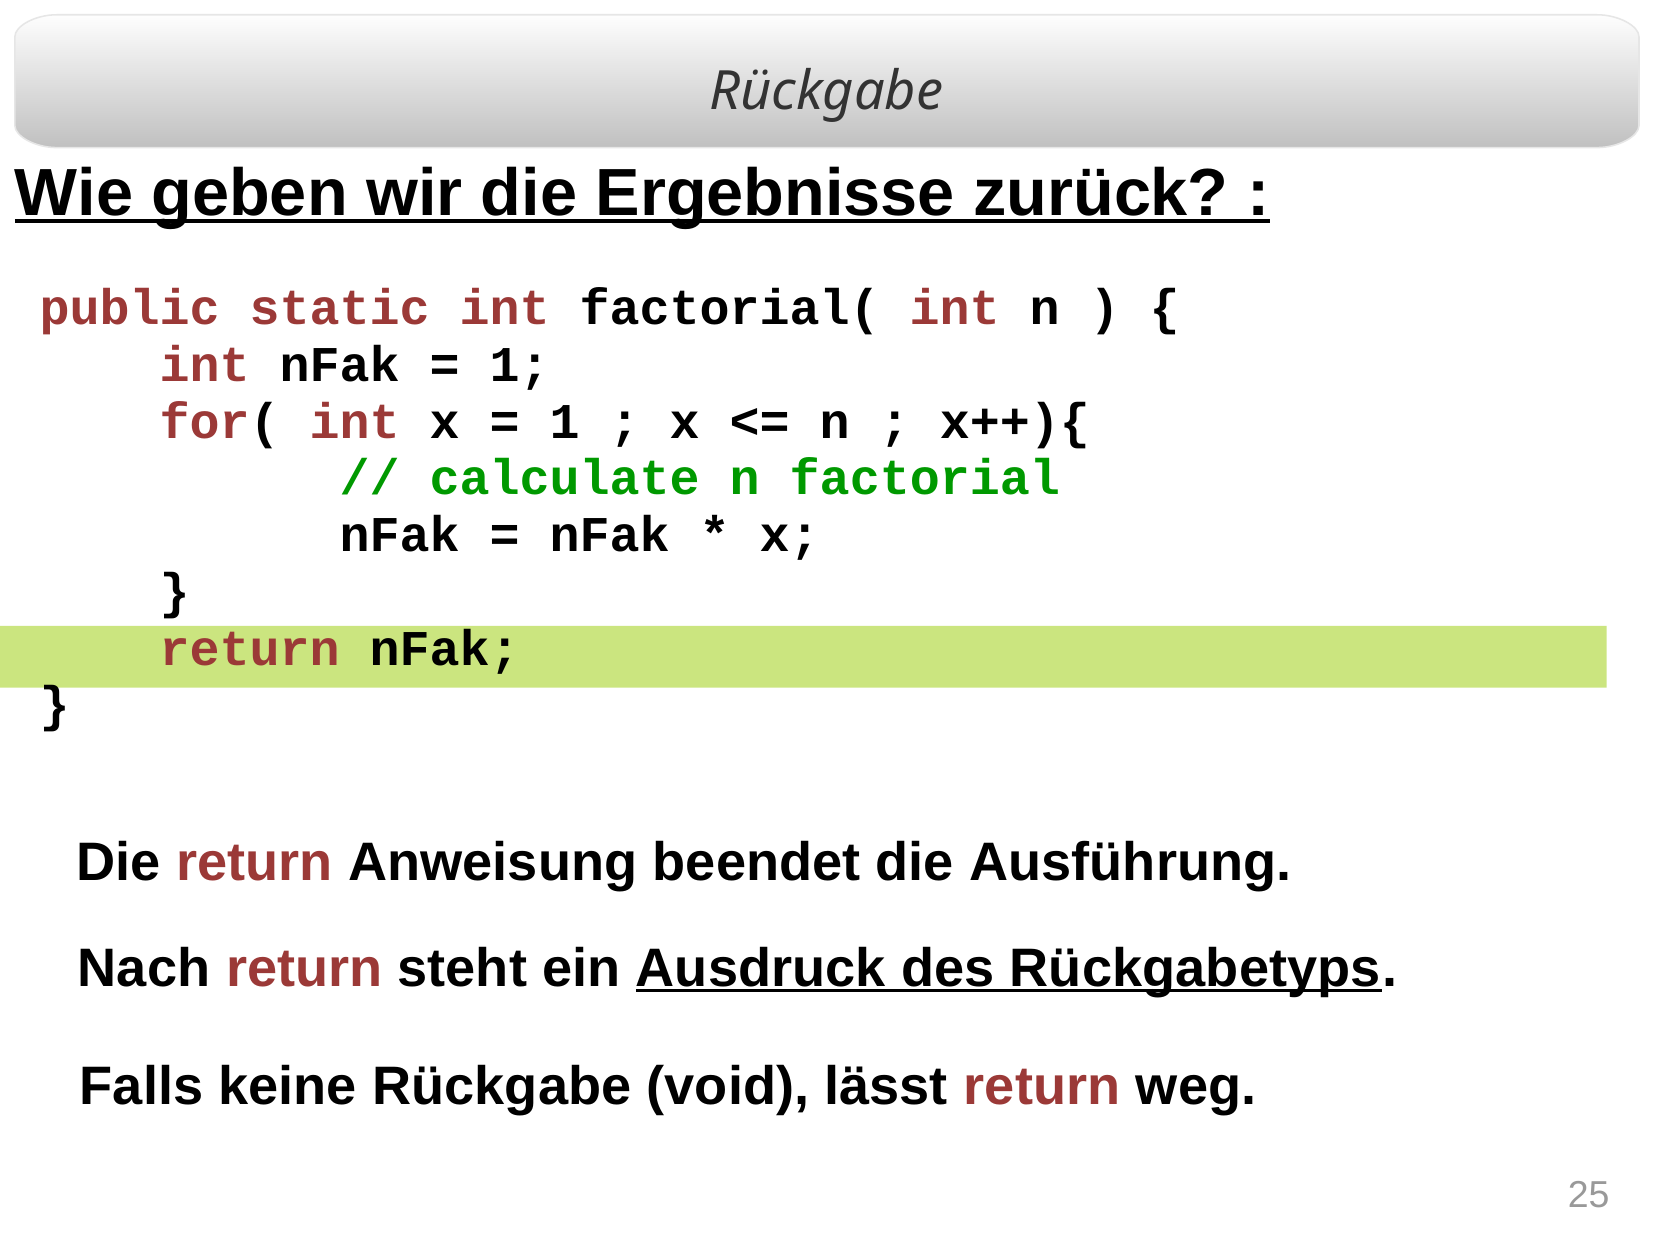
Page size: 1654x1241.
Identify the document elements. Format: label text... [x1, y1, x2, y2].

text_box [1479, 625, 1607, 688]
text_box Die return Anweisung beendet die Ausführung. [47, 823, 1535, 900]
text_box Wie geben wir die Ergebnisse zurück? : [0, 147, 1501, 238]
text_box public static int factorial( int n ) { int nFak = 1; for( int x = 1 ; x <= n ; x++){ // calculate n factorial nFak = nFak * x; } return nFak; } [24, 275, 1479, 745]
text_box [0, 625, 24, 688]
title Rückgabe [29, 29, 1624, 148]
text_box Falls keine Rückgabe (void), lässt return weg. [50, 1047, 1538, 1124]
text_box Nach return steht ein Ausdruck des Rückgabetyps. [48, 929, 1536, 1006]
